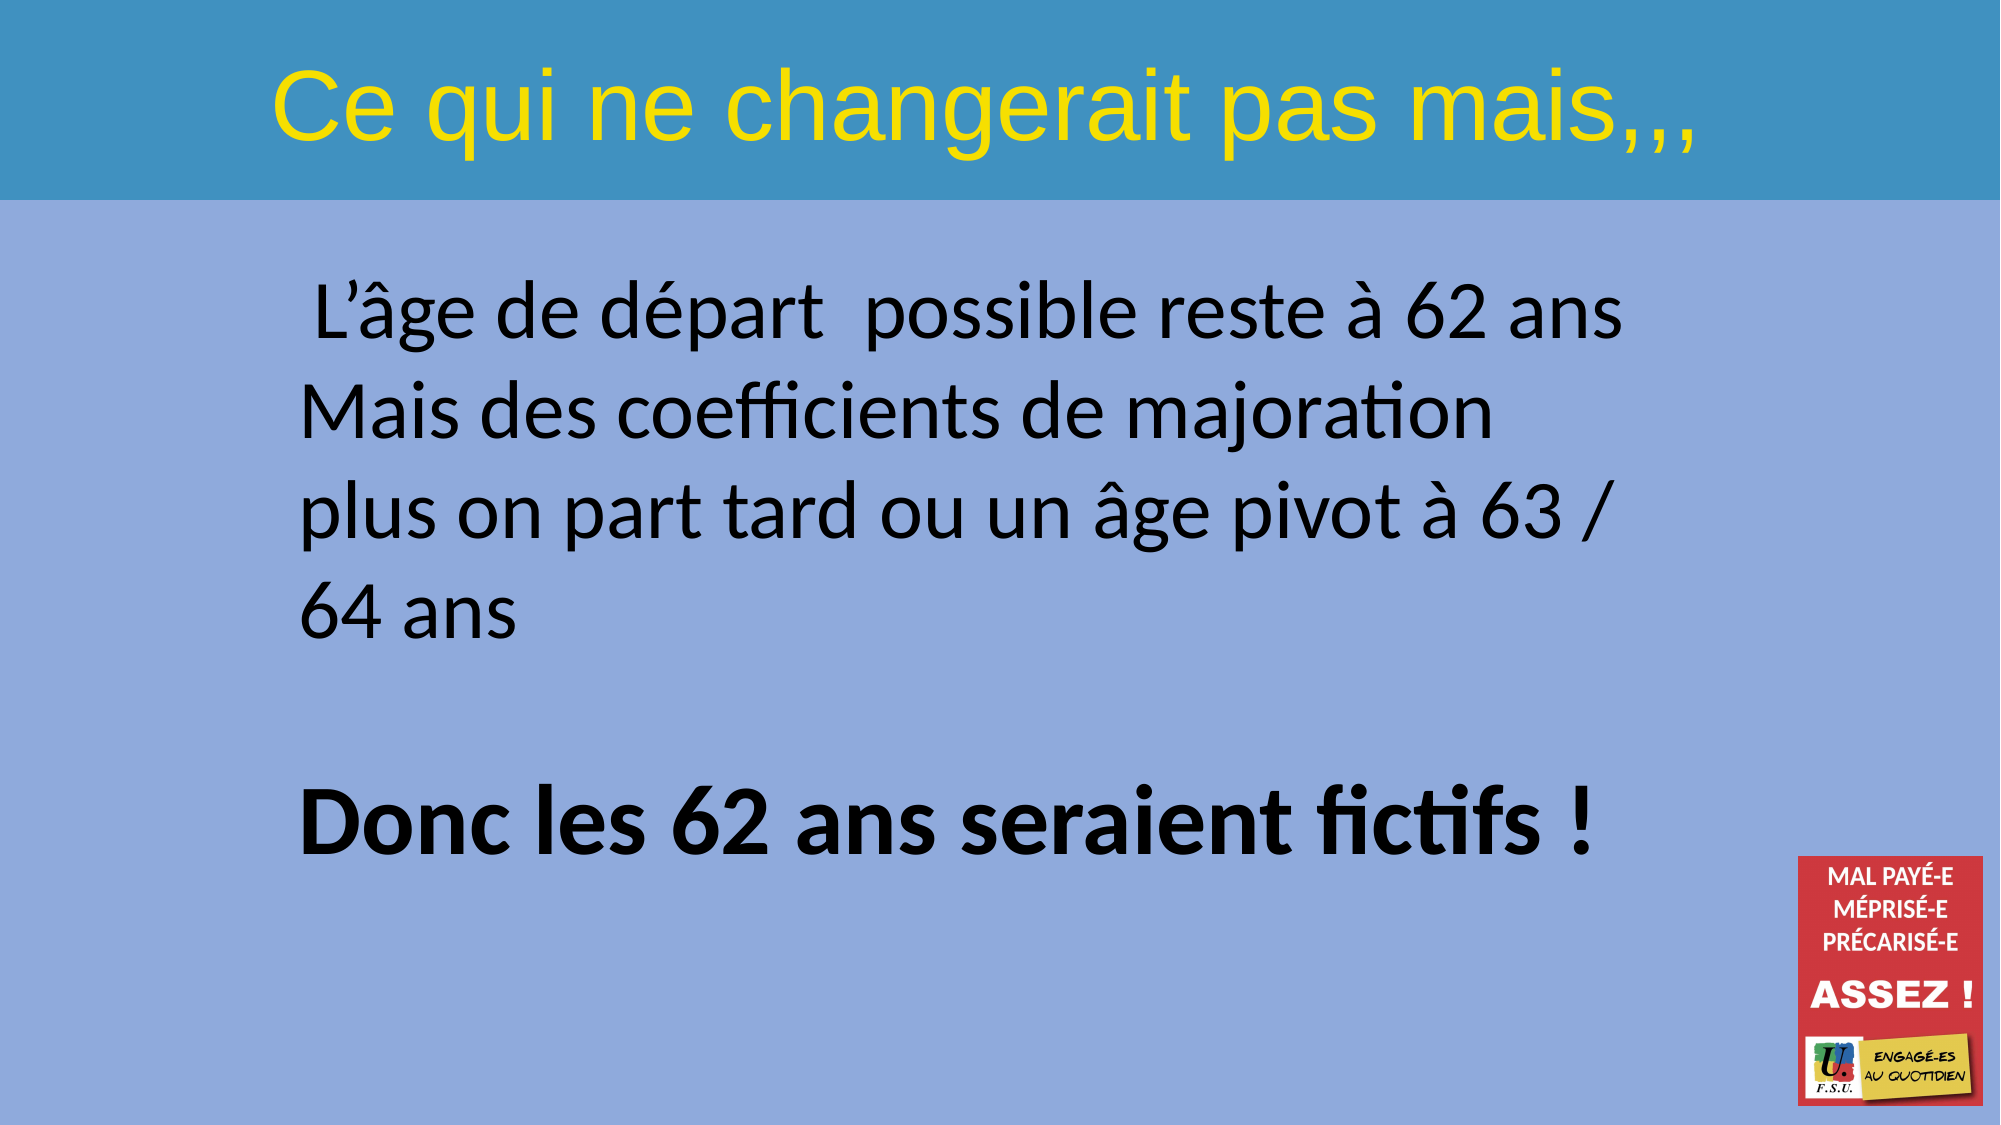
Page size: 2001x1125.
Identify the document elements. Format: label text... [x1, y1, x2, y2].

text_box Ce qui ne changerait pas mais,,, [0, 0, 2000, 200]
picture [1798, 856, 1983, 1106]
text_box L’âge de départ possible reste à 62 ans Mais des coefficients de majoration plus on part tard ou un âge pivot à 63 / 64 ans Donc les 62 ans seraient fictifs ! [283, 247, 1650, 998]
